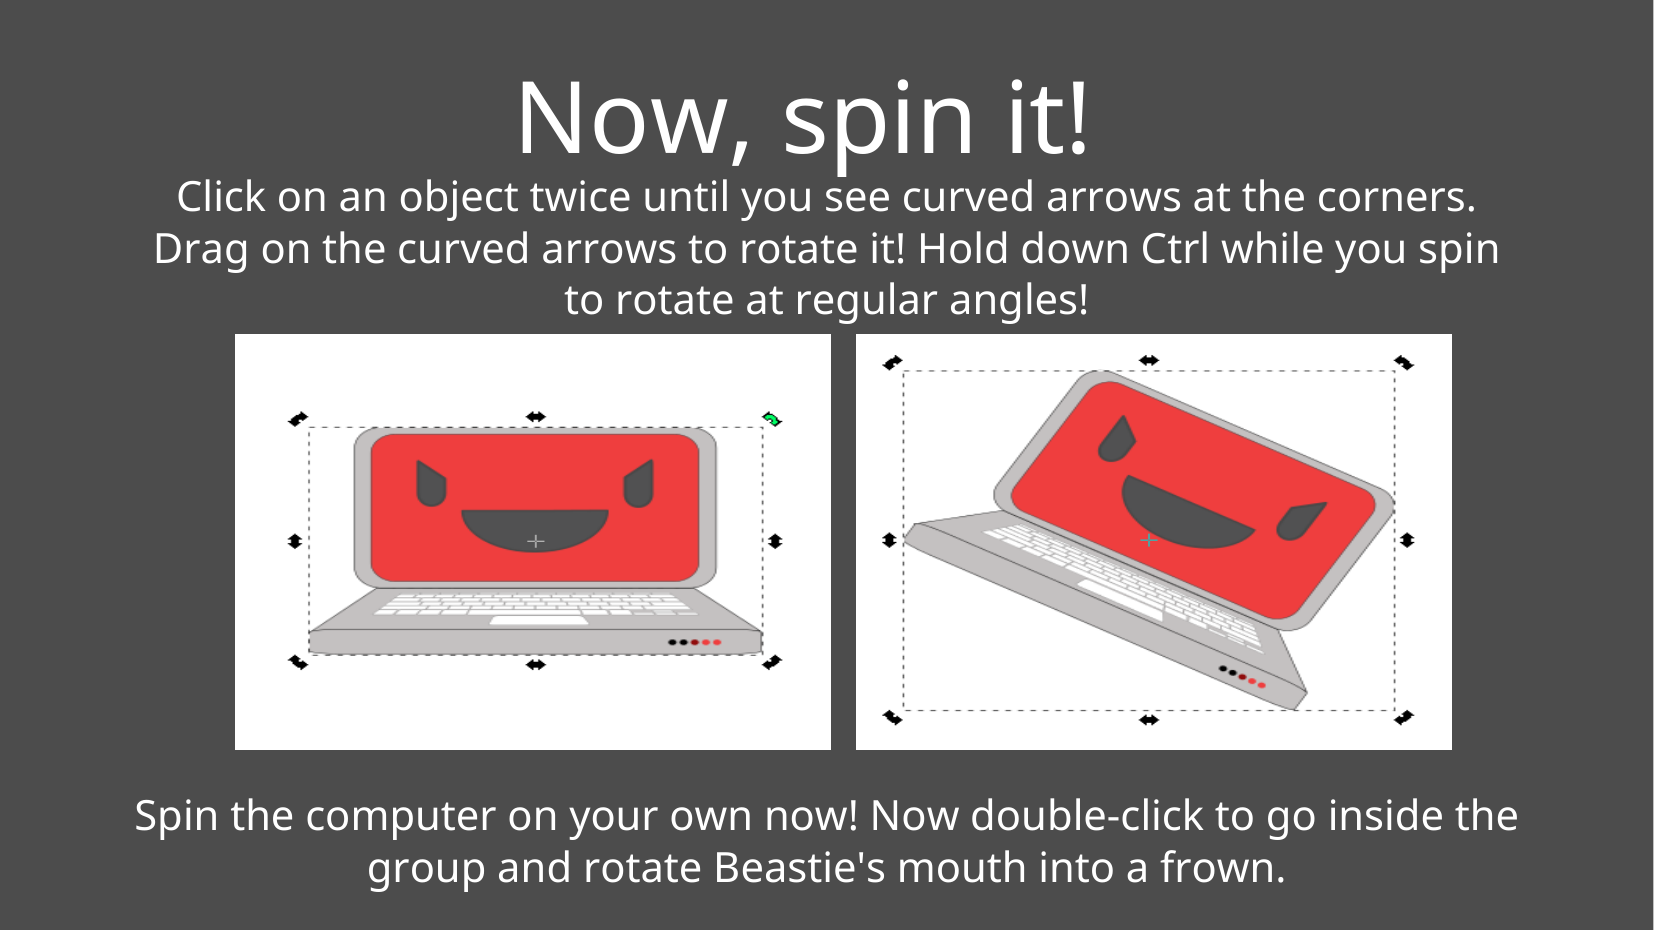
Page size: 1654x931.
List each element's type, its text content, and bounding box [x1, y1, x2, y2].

title Spin the computer on your own now! Now double-click to go inside the group and rotate Beastie's mouth into a frown. [132, 785, 1521, 897]
title Now, spin it! [53, 27, 1554, 224]
title Click on an object twice until you see curved arrows at the corners. Drag on the curved arrows to rotate it! Hold down Ctrl while you spin to rotate at regular angles! [132, 176, 1521, 320]
picture [235, 334, 831, 750]
picture [856, 334, 1452, 750]
